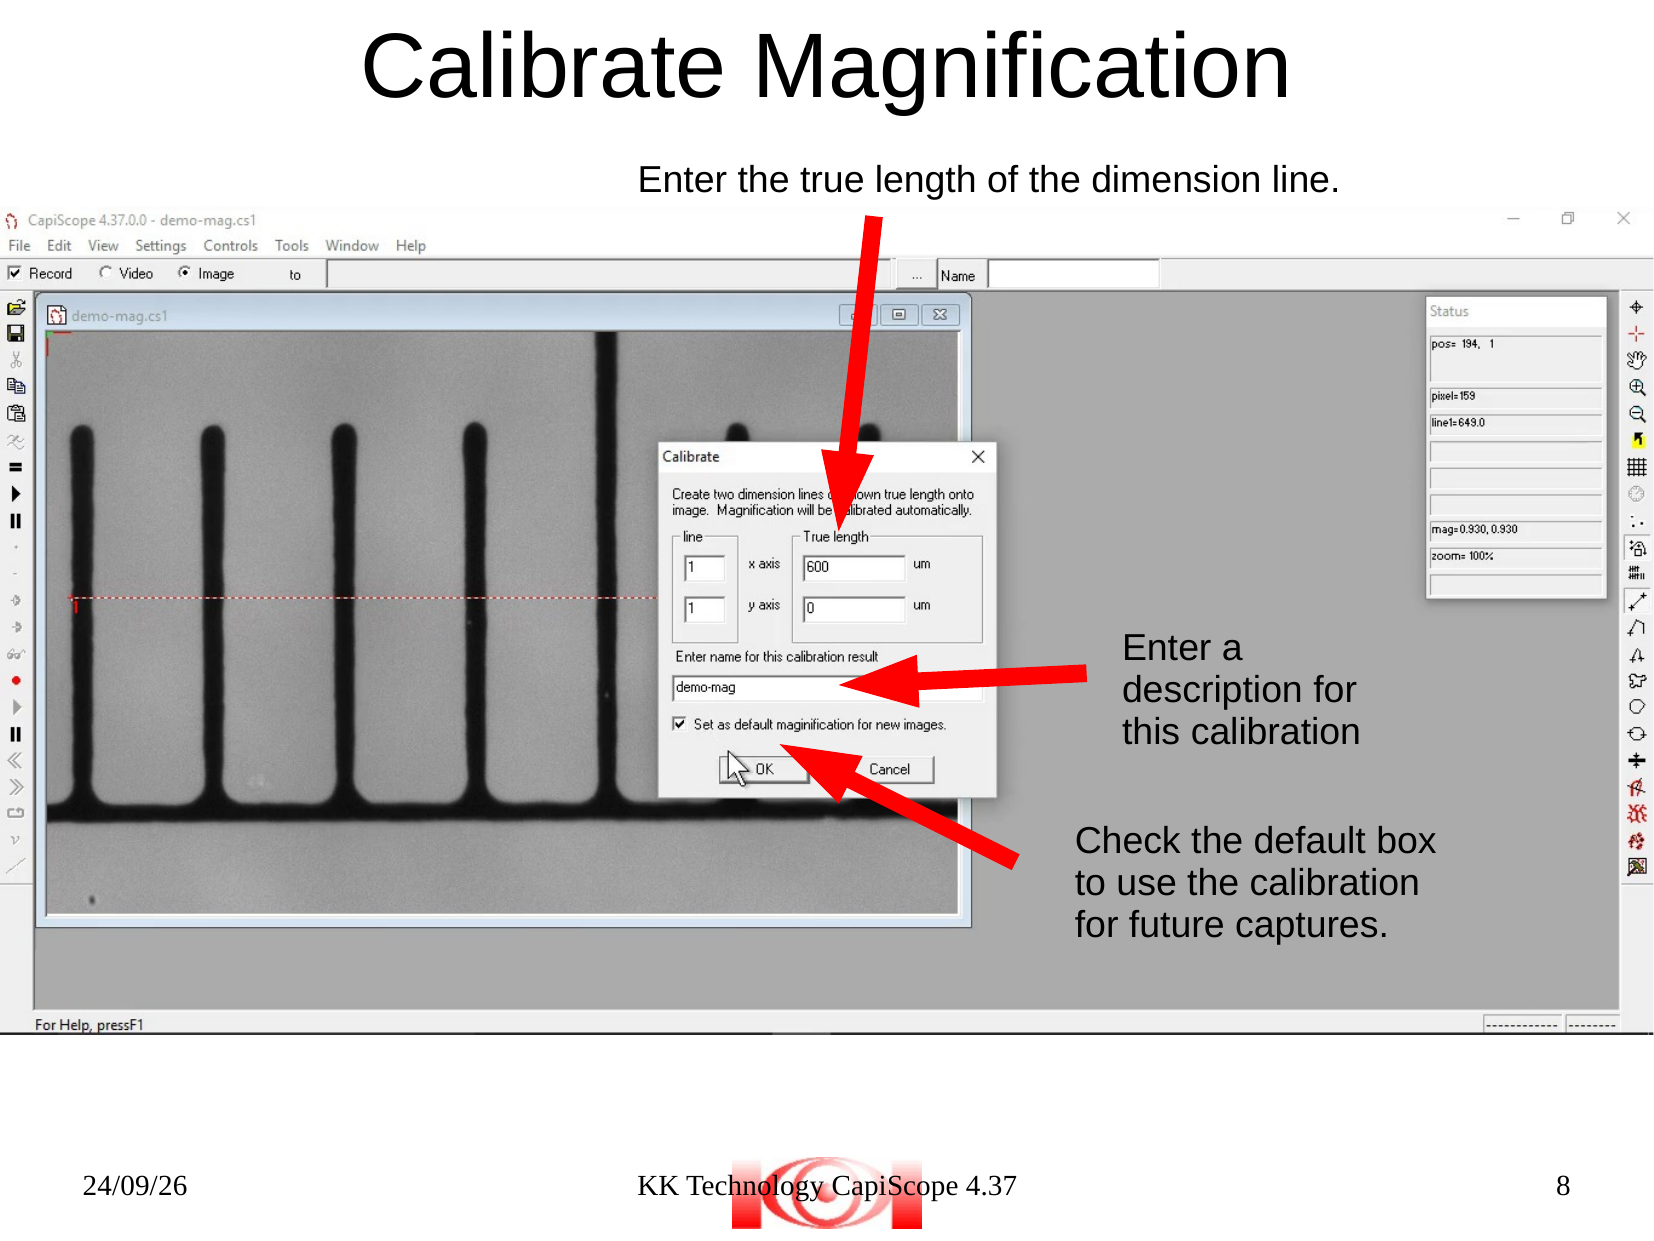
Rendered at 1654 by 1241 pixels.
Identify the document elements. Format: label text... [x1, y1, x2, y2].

text_box Enter the true length of the dimension line. [614, 141, 1365, 217]
text_box Check the default box to use the calibration for future captures. [1051, 803, 1477, 1004]
text_box Enter a description for this calibration [1098, 610, 1441, 780]
title Calibrate Magnification [82, 13, 1571, 119]
picture [0, 206, 1654, 1035]
picture [732, 1157, 922, 1229]
